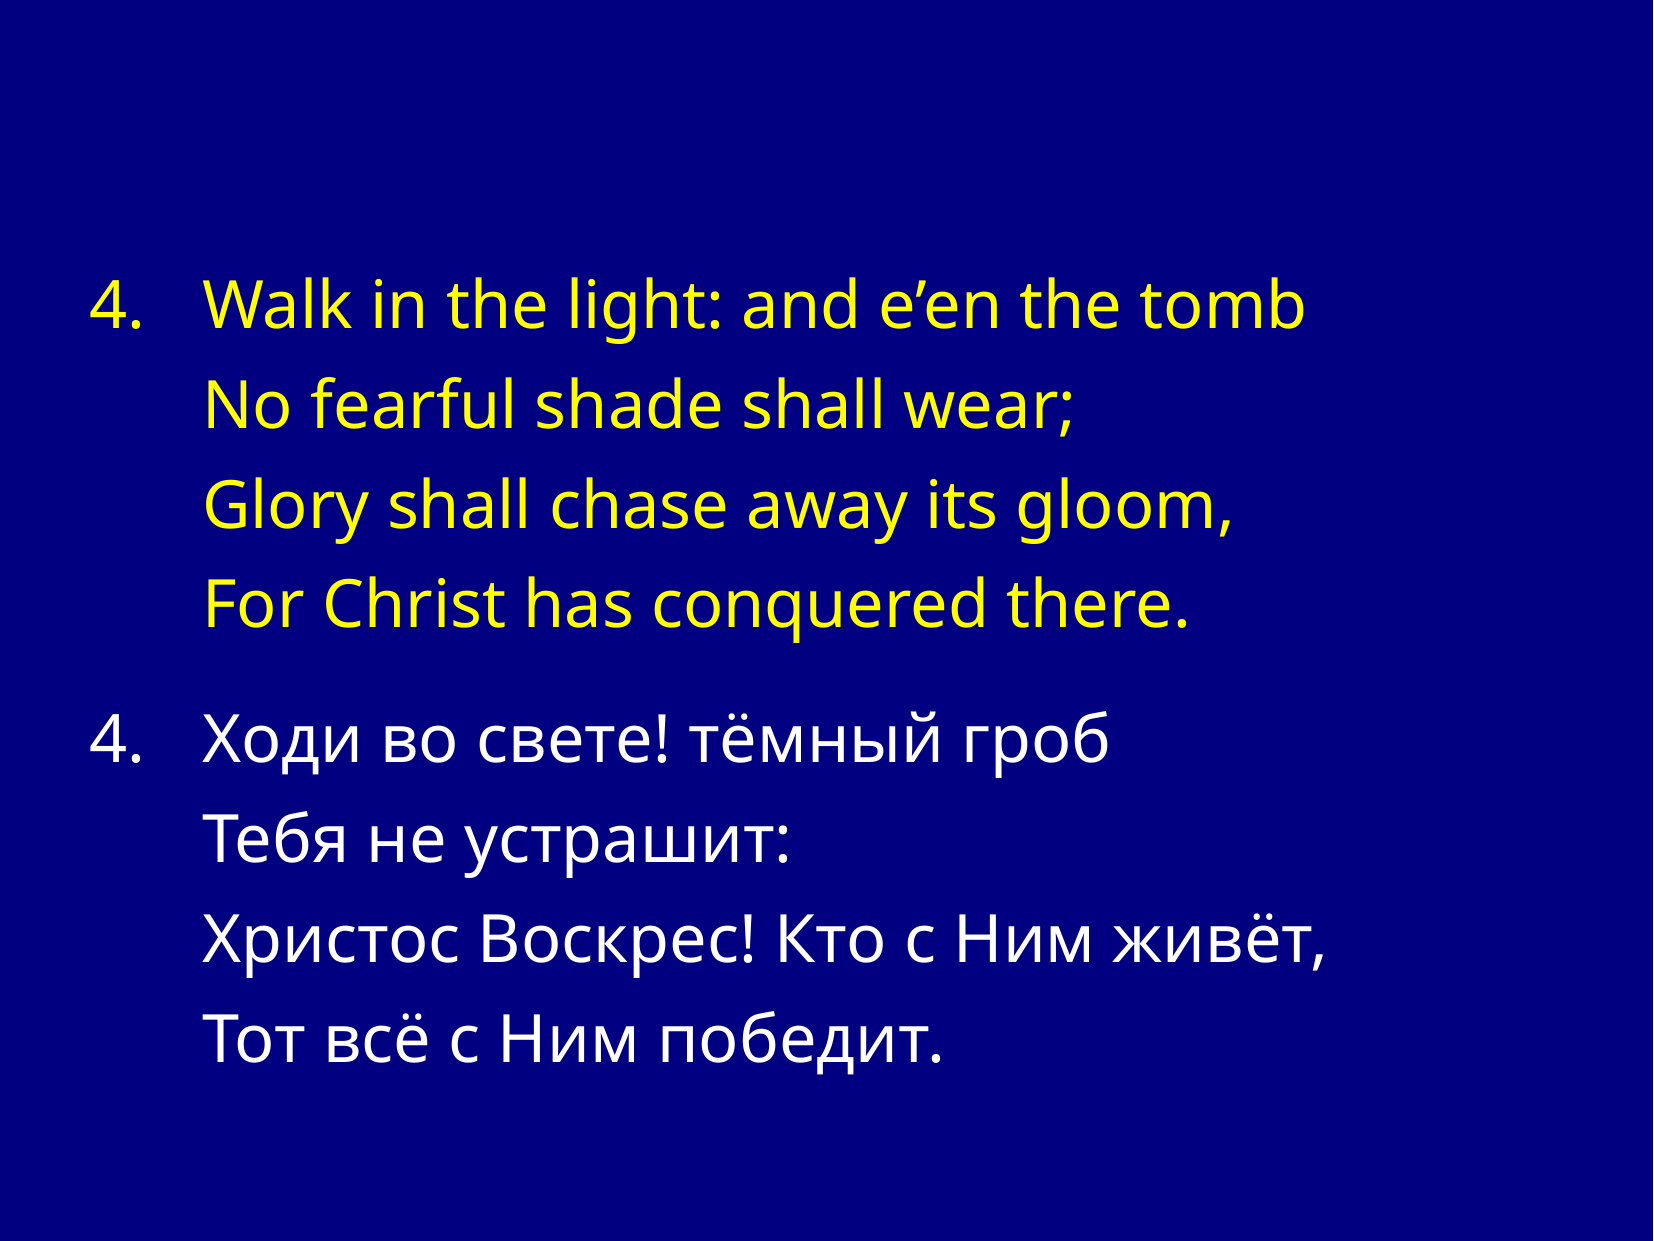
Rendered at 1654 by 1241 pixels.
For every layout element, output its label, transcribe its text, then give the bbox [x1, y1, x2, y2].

text_box 4. Ходи во свете! тёмный гроб Тебя не устрашит: Христос Воскрес! Кто с Ним живёт, Тот всё с Ним победит. [75, 675, 1576, 1163]
text_box 4. Walk in the light: and e’en the tomb No fearful shade shall wear; Glory shall chase away its gloom, For Christ has conquered there. [75, 150, 1576, 638]
